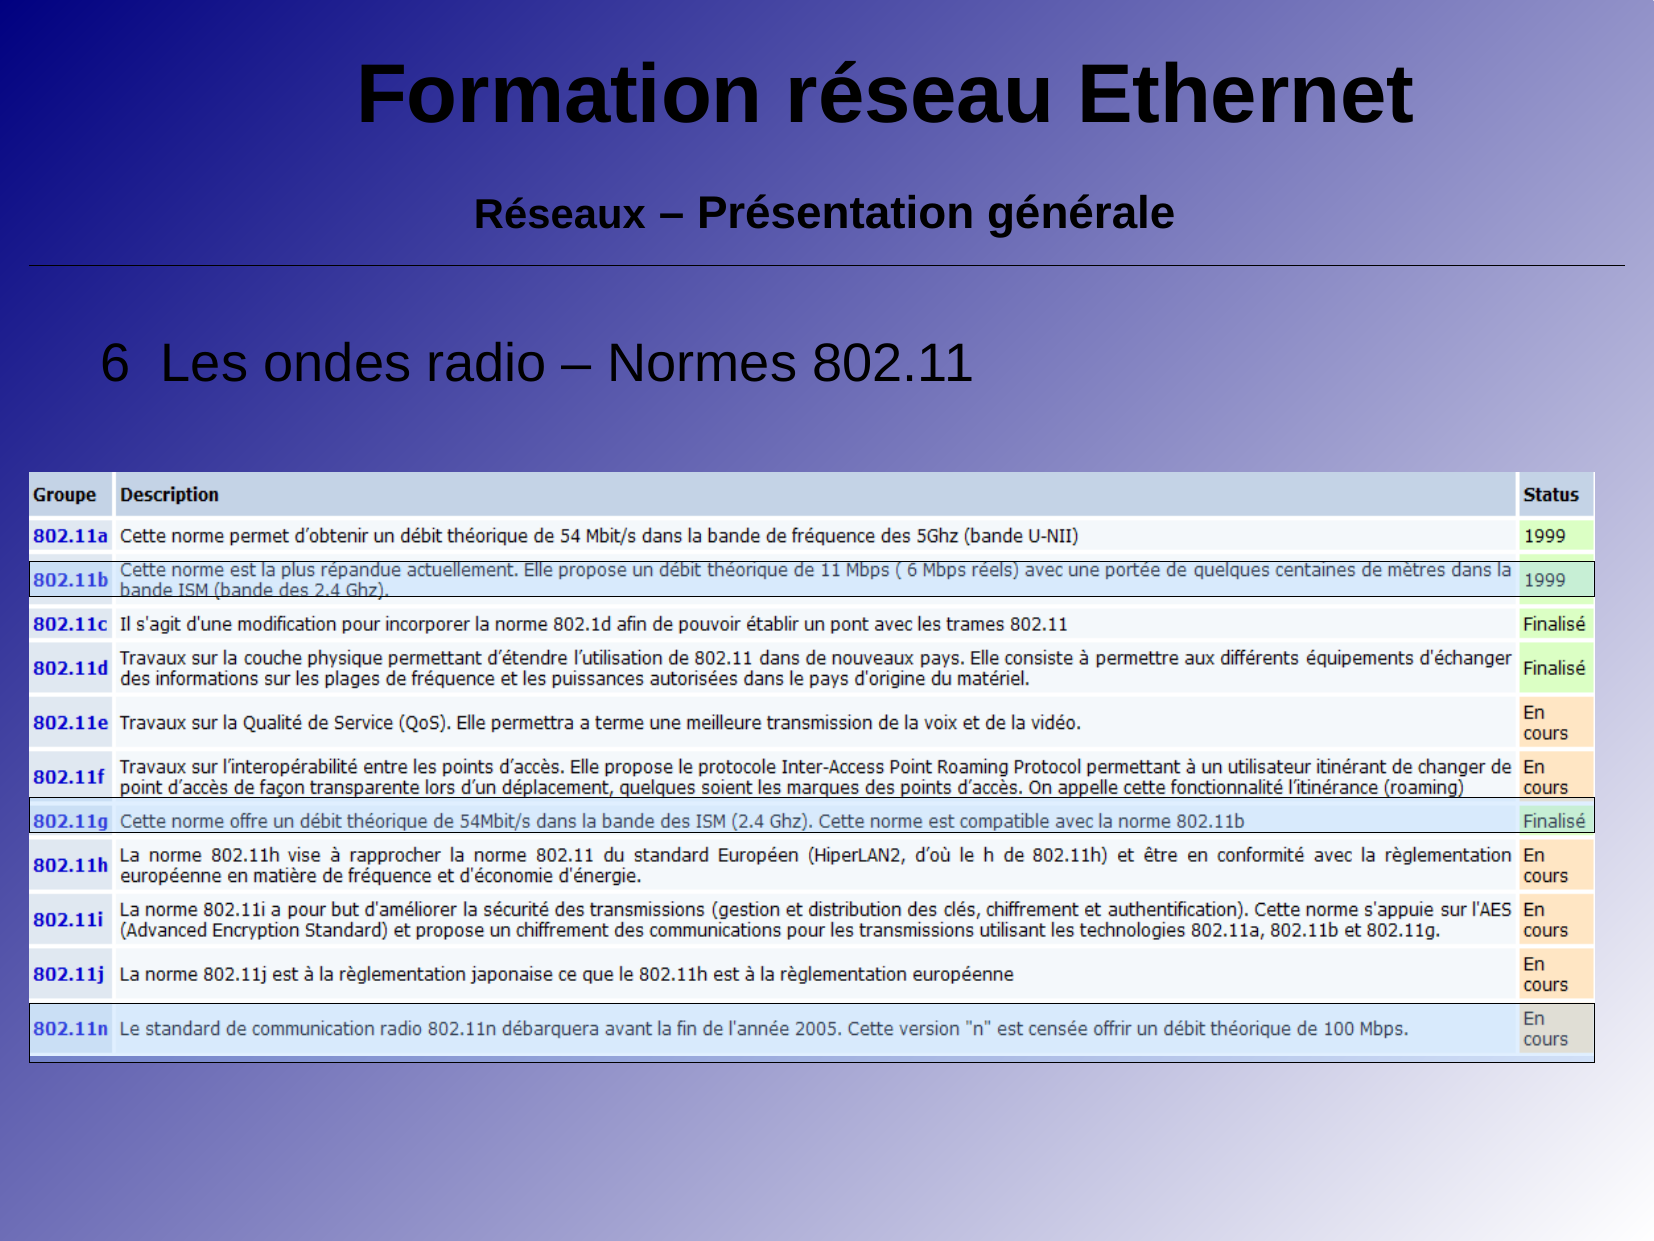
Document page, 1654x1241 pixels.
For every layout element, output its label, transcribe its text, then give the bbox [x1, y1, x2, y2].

text_box Réseaux – Présentation générale [29, 177, 1621, 265]
text_box 6 Les ondes radio – Normes 802.11 [85, 324, 1006, 401]
text_box [29, 797, 1595, 833]
picture [29, 472, 1595, 561]
text_box Réseaux – Présentation générale [29, 266, 1621, 354]
picture [29, 597, 1595, 797]
picture [29, 833, 1595, 1003]
text_box [29, 1003, 1595, 1063]
text_box [29, 561, 1595, 597]
text_box Formation réseau Ethernet [324, 39, 1447, 148]
